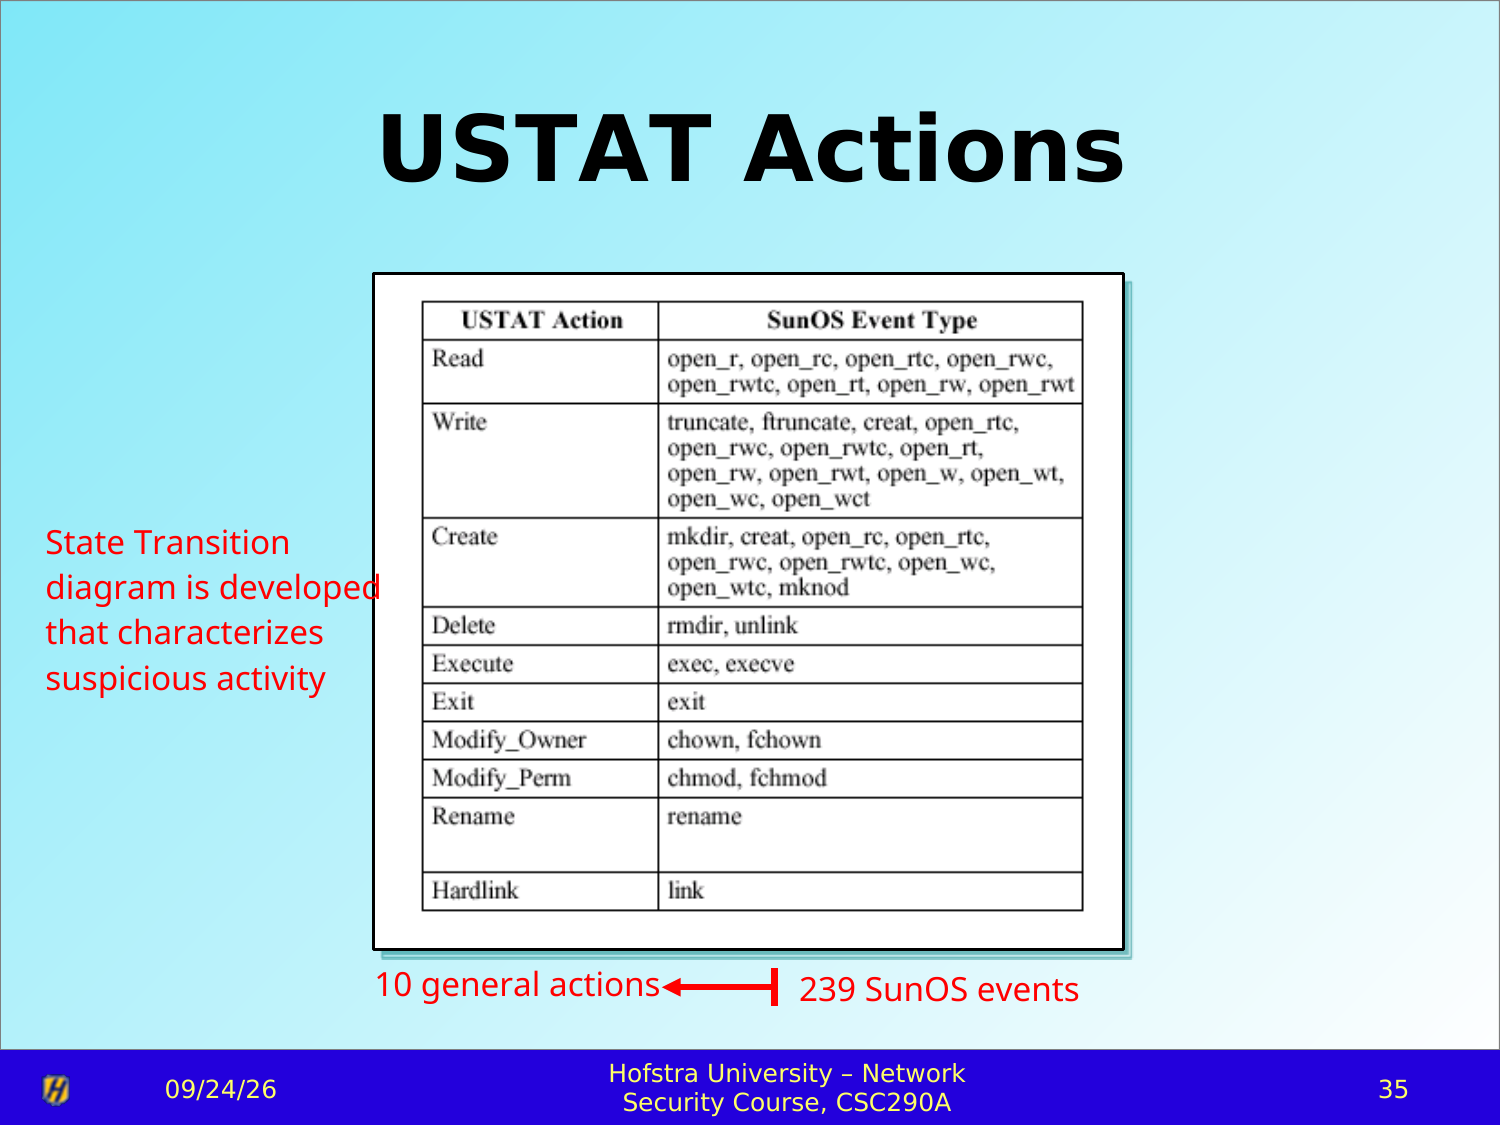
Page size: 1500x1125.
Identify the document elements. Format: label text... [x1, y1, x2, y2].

picture [37, 1072, 76, 1110]
picture [375, 274, 1122, 948]
title USTAT Actions [112, 84, 1391, 212]
text_box 239 SunOS events [784, 957, 1096, 1019]
text_box 10 general actions [359, 953, 677, 1015]
text_box State Transition diagram is developed that characterizes suspicious activity [30, 511, 409, 708]
